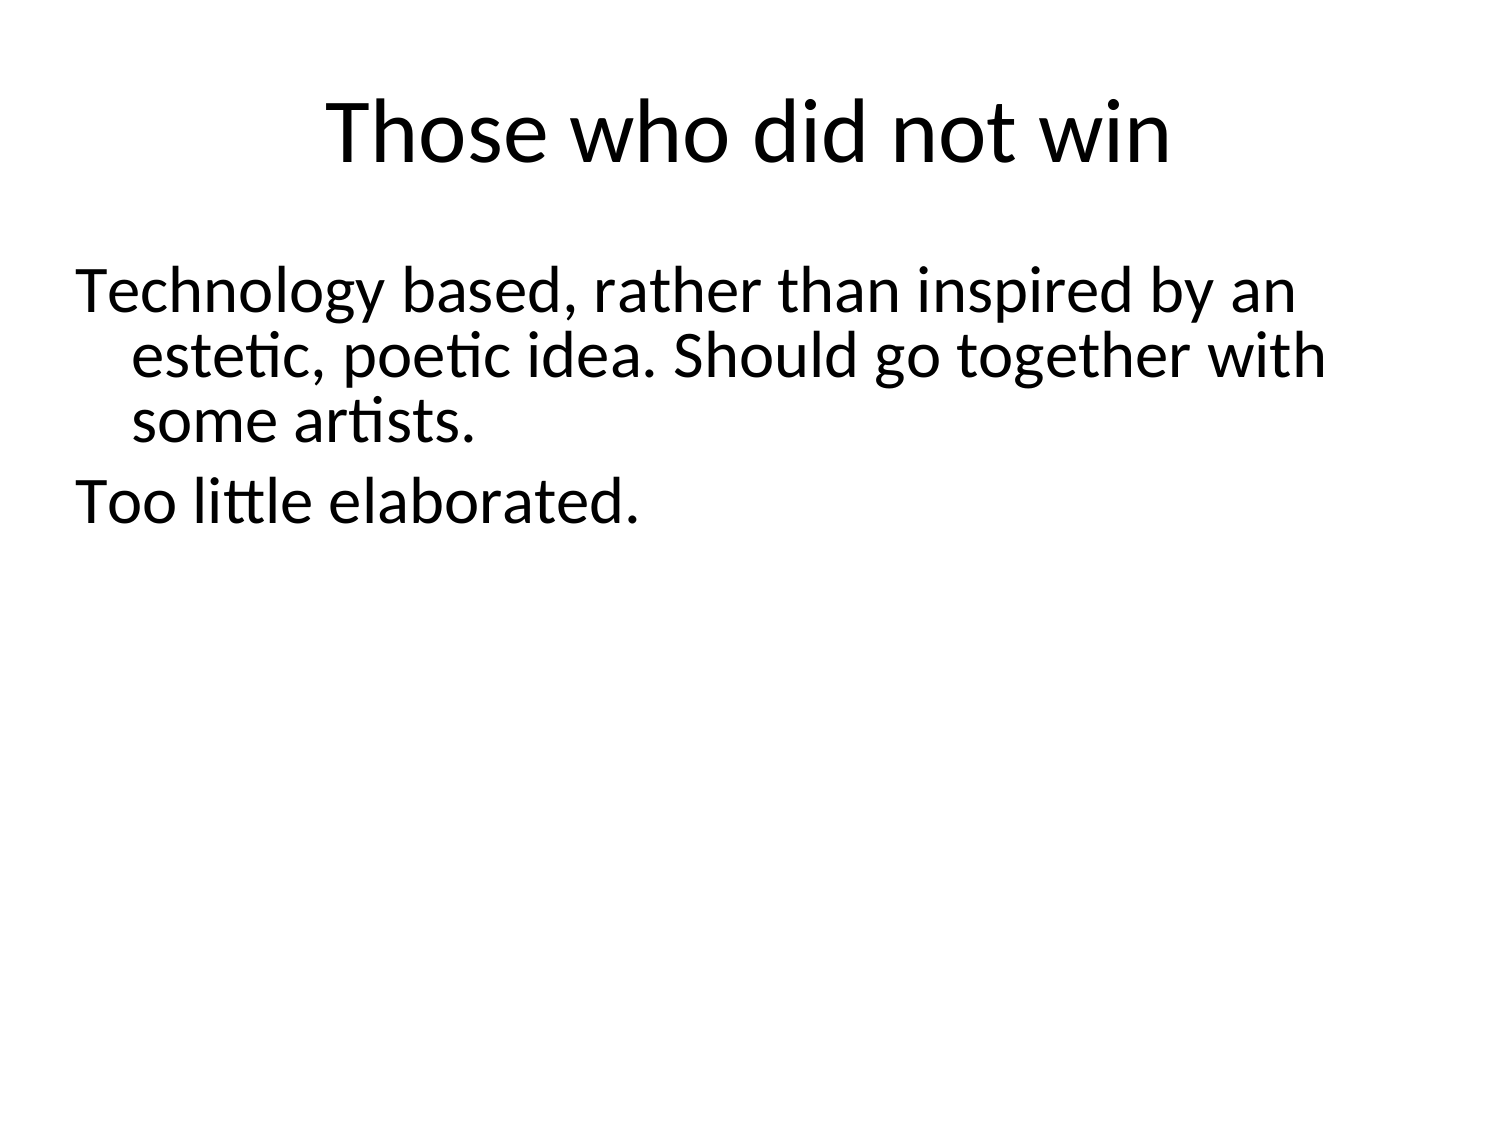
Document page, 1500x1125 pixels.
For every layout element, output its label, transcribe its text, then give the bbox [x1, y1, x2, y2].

title Those who did not win [75, 28, 1425, 249]
list Technology based, rather than inspired by an estetic, poetic idea. Should go together with some artists. Too little elaborated. [75, 262, 1425, 991]
